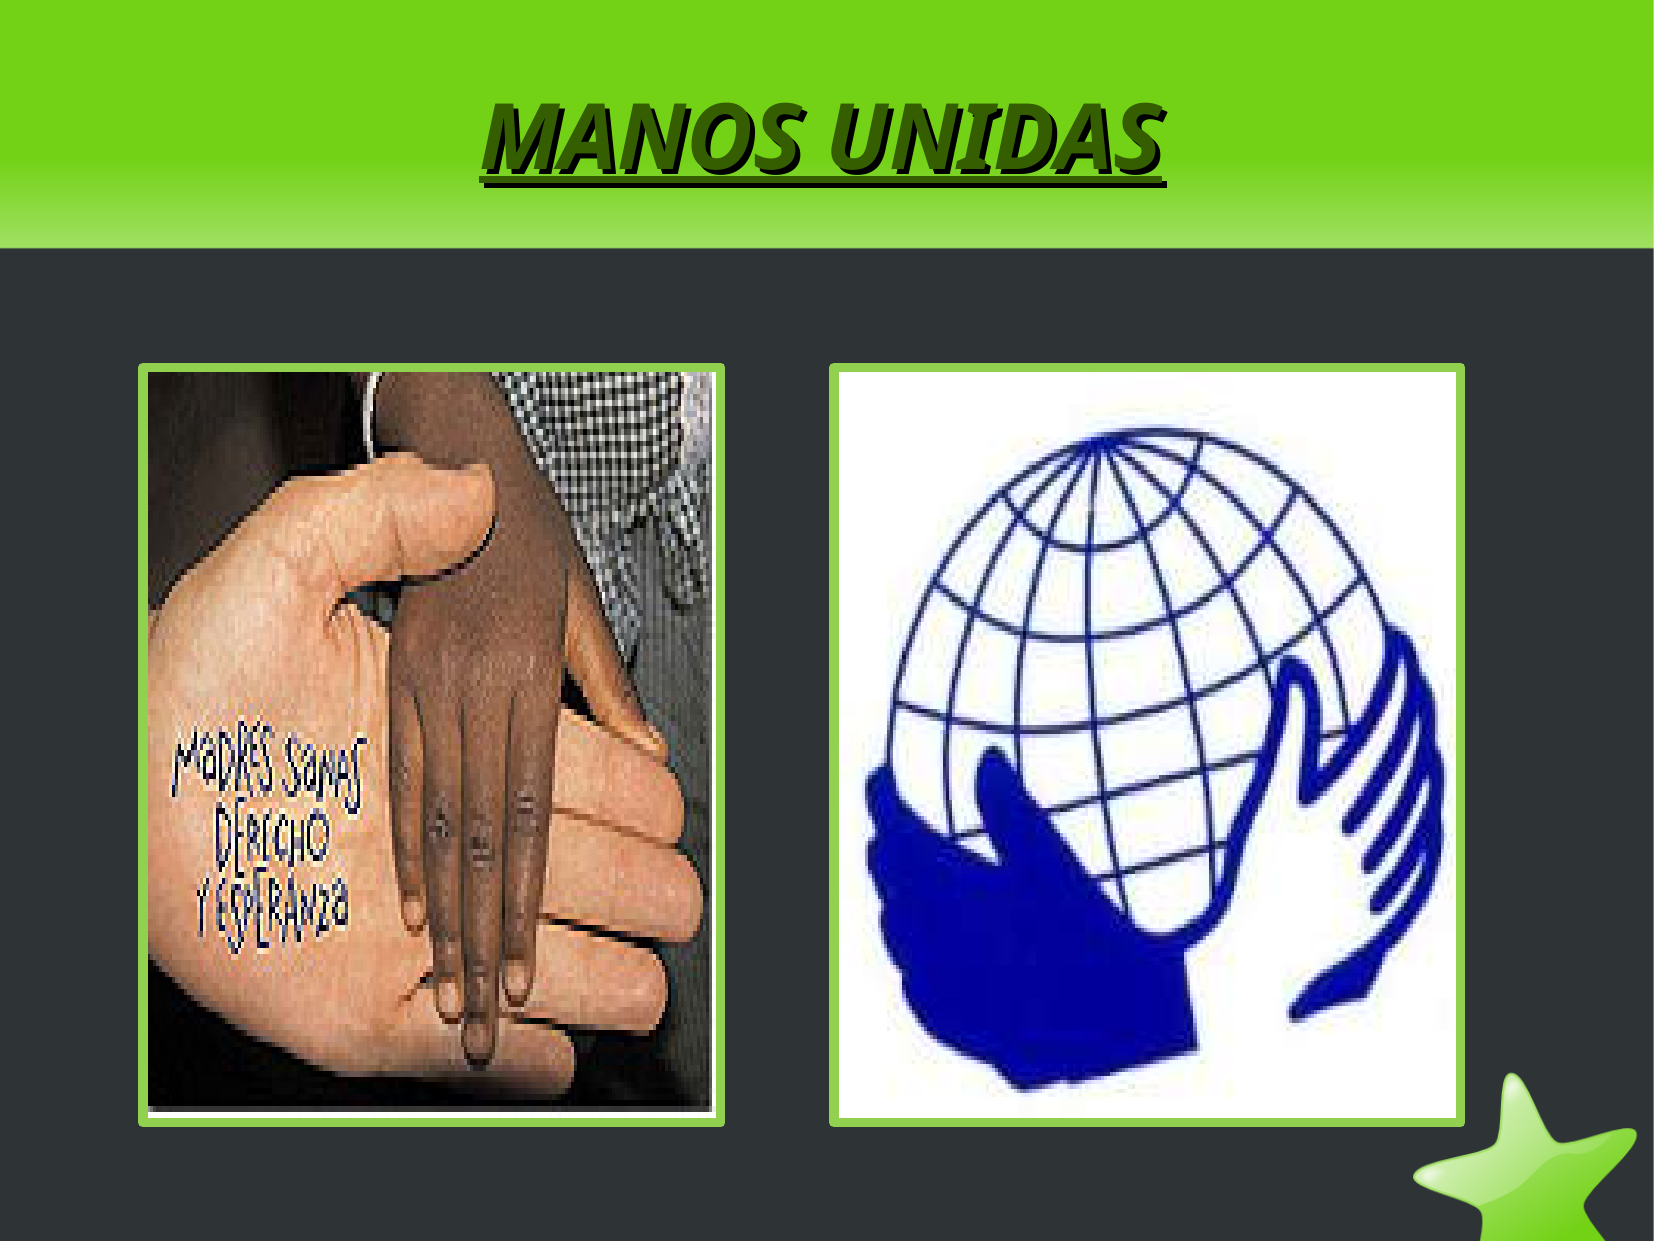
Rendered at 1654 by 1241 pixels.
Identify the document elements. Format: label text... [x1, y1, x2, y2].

picture [838, 371, 1457, 1118]
picture [147, 371, 716, 1118]
title MANOS UNIDAS [76, 36, 1565, 229]
